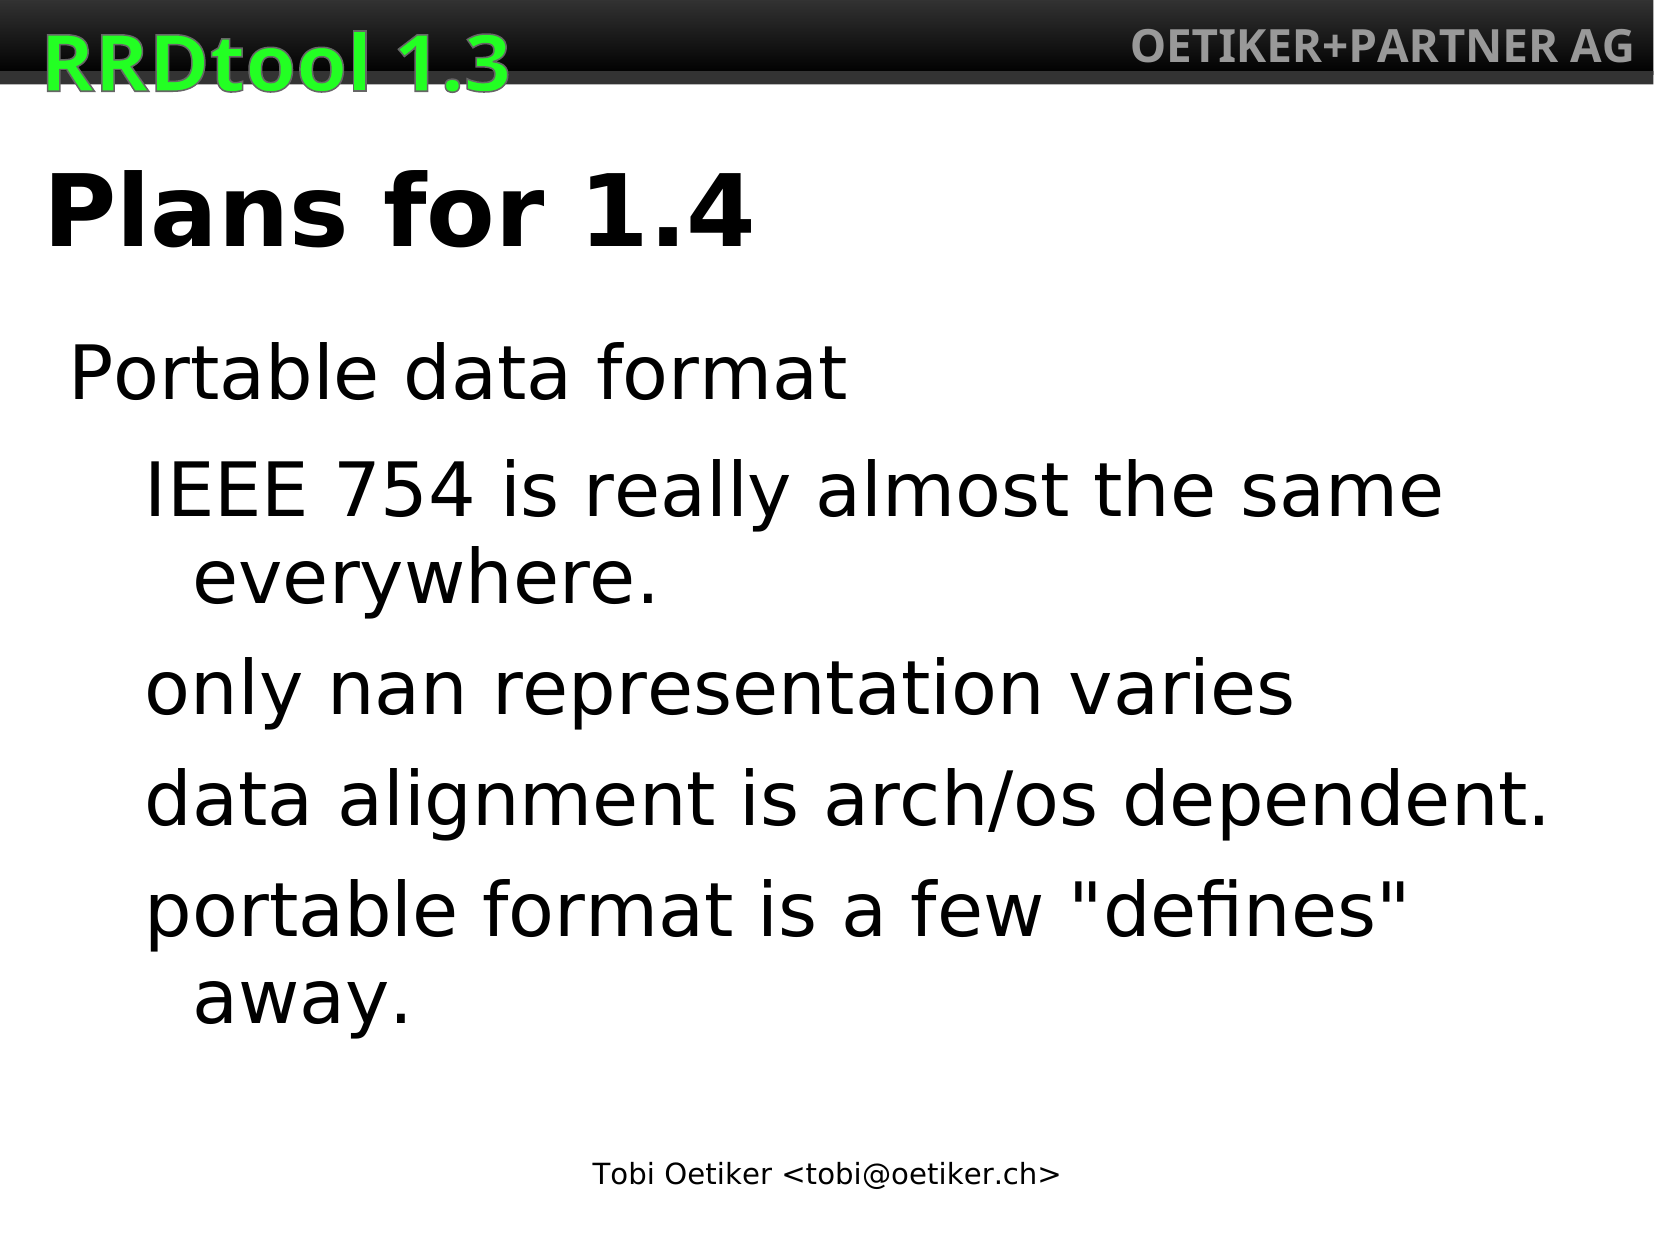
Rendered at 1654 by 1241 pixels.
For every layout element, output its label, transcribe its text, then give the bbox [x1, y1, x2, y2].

list Portable data format IEEE 754 is really almost the same everywhere. only nan representation varies data alignment is arch/os dependent. portable format is a few "defines" away. [50, 329, 1571, 1129]
title Plans for 1.4 [43, 144, 1582, 280]
